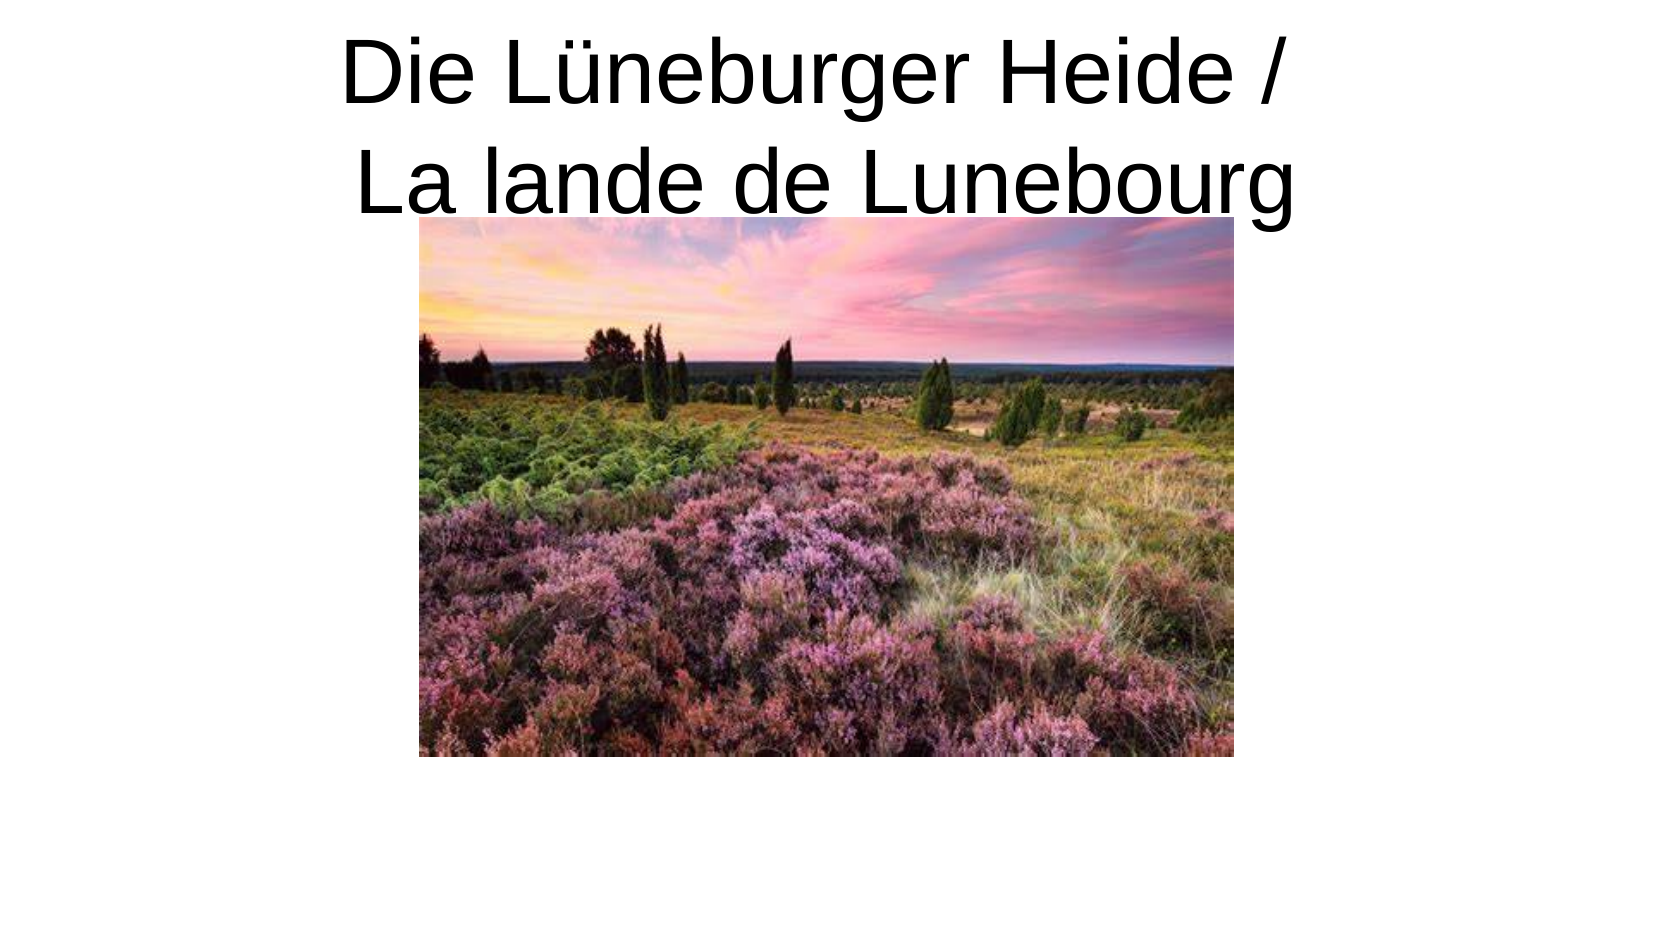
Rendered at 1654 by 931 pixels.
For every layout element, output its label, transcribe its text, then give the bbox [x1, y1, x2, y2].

title Die Lüneburger Heide / La lande de Lunebourg [82, 12, 1571, 218]
picture [419, 217, 1234, 758]
